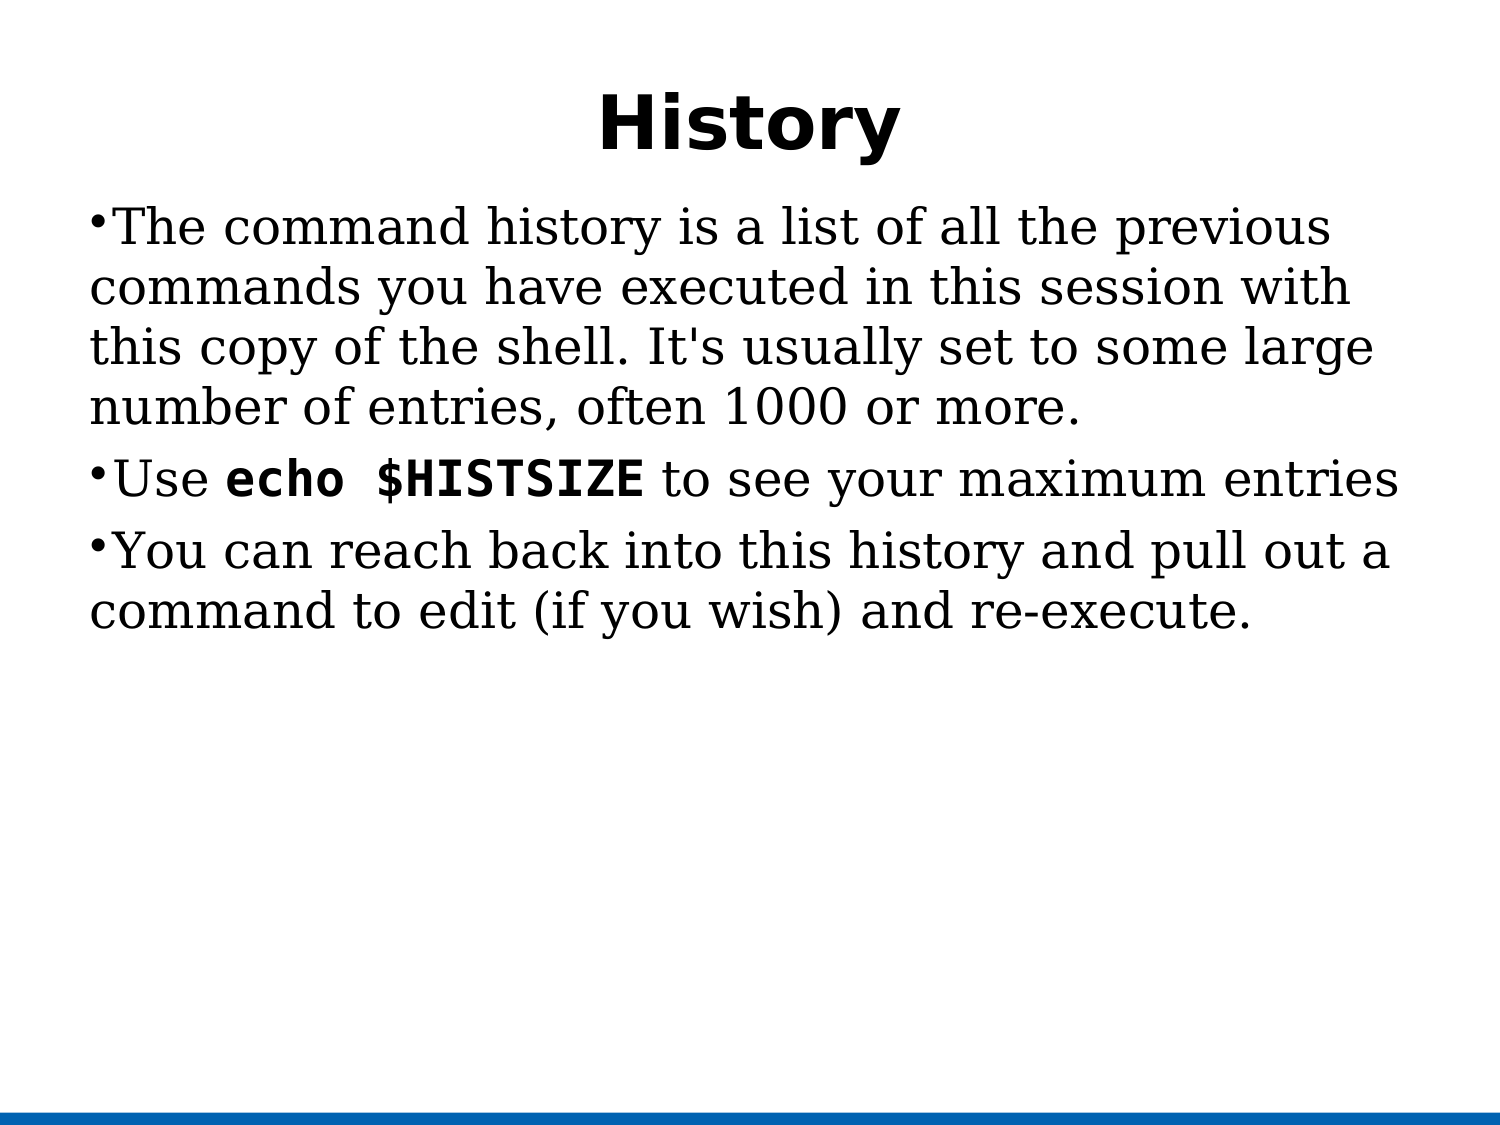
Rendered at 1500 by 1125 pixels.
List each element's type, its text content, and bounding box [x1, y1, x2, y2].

text_box History The command history is a list of all the previous commands you have executed in this session with this copy of the shell. It's usually set to some large number of entries, often 1000 or more. Use echo $HISTSIZE to see your maximum entries You can reach back into this history and pull out a command to edit (if you wish) and re-execute. [75, 66, 1426, 713]
